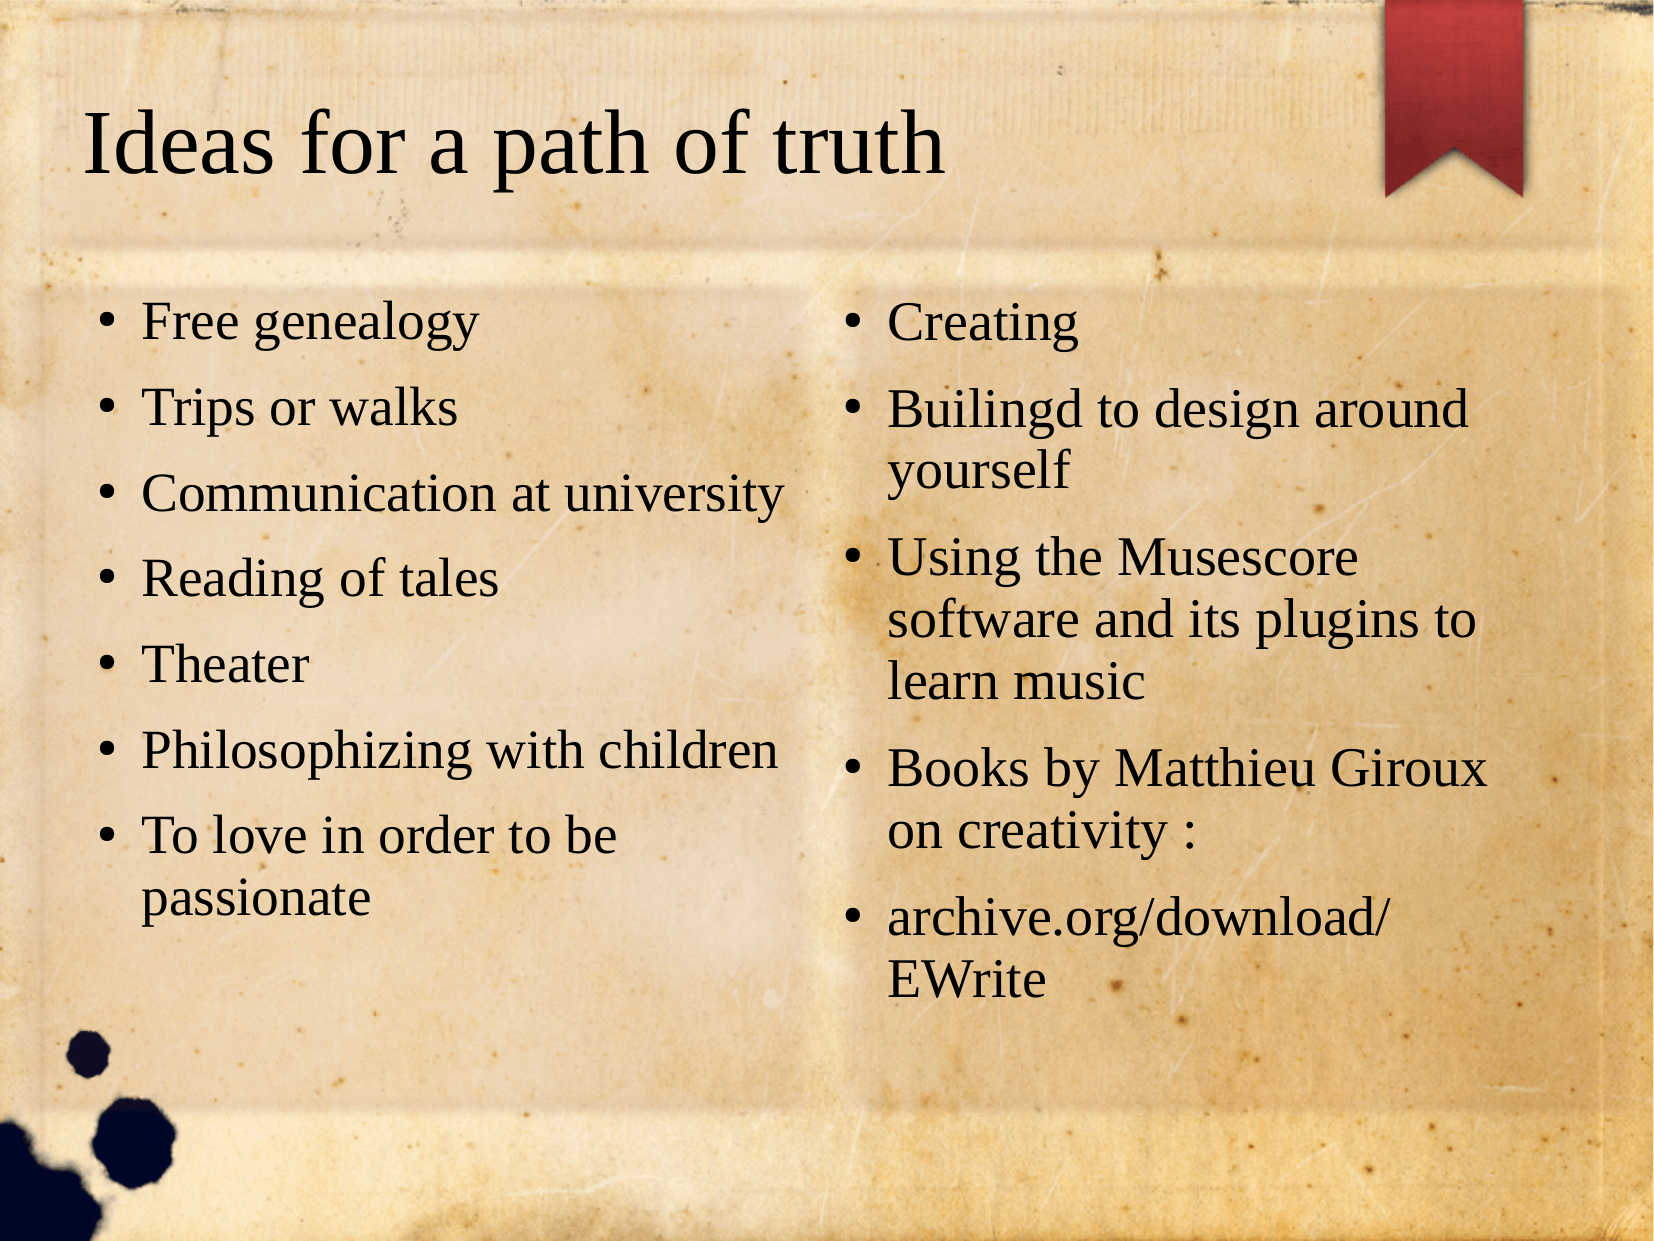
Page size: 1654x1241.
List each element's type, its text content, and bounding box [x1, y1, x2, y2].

list Free genealogy Trips or walks Communication at university Reading of tales Theater Philosophizing with children To love in order to be passionate [82, 290, 793, 1010]
title Ideas for a path of truth [82, 49, 1347, 237]
list Creating Builingd to design around yourself Using the Musescore software and its plugins to learn music Books by Matthieu Giroux on creativity : archive.org/download/EWrite [828, 290, 1539, 1010]
picture [0, 0, 1654, 1241]
